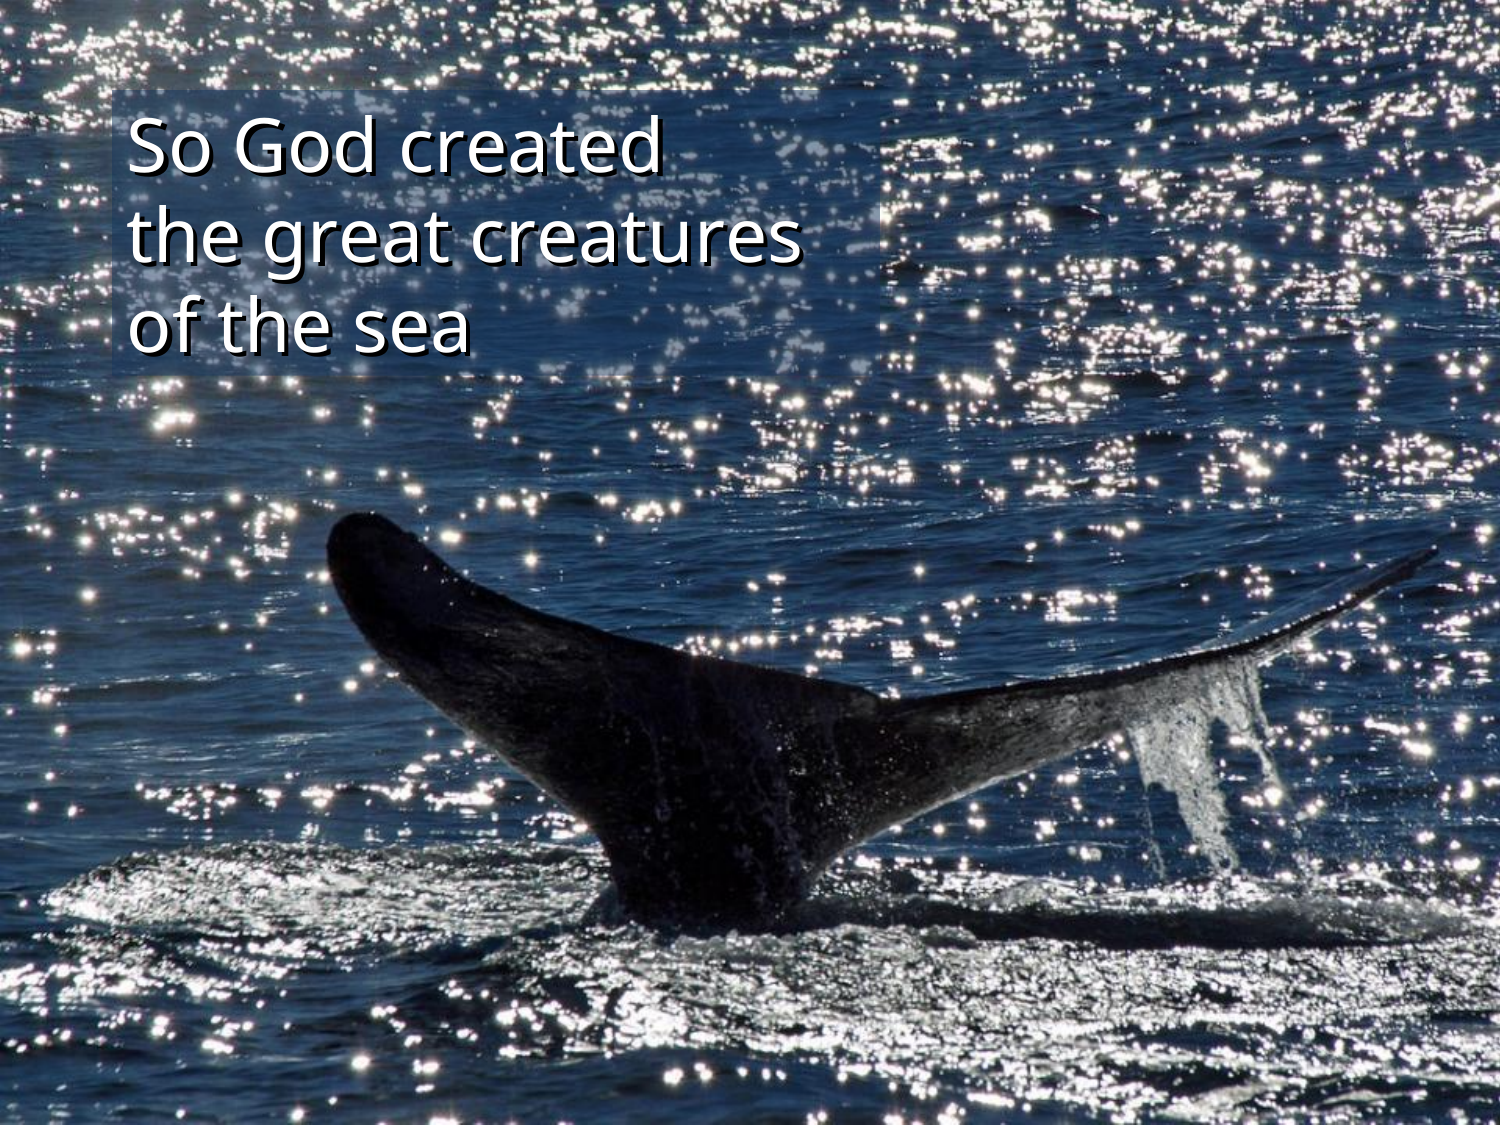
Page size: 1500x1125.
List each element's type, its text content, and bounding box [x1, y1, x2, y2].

text_box So God created the great creatures of the sea [112, 90, 880, 376]
picture [0, 0, 1500, 1125]
